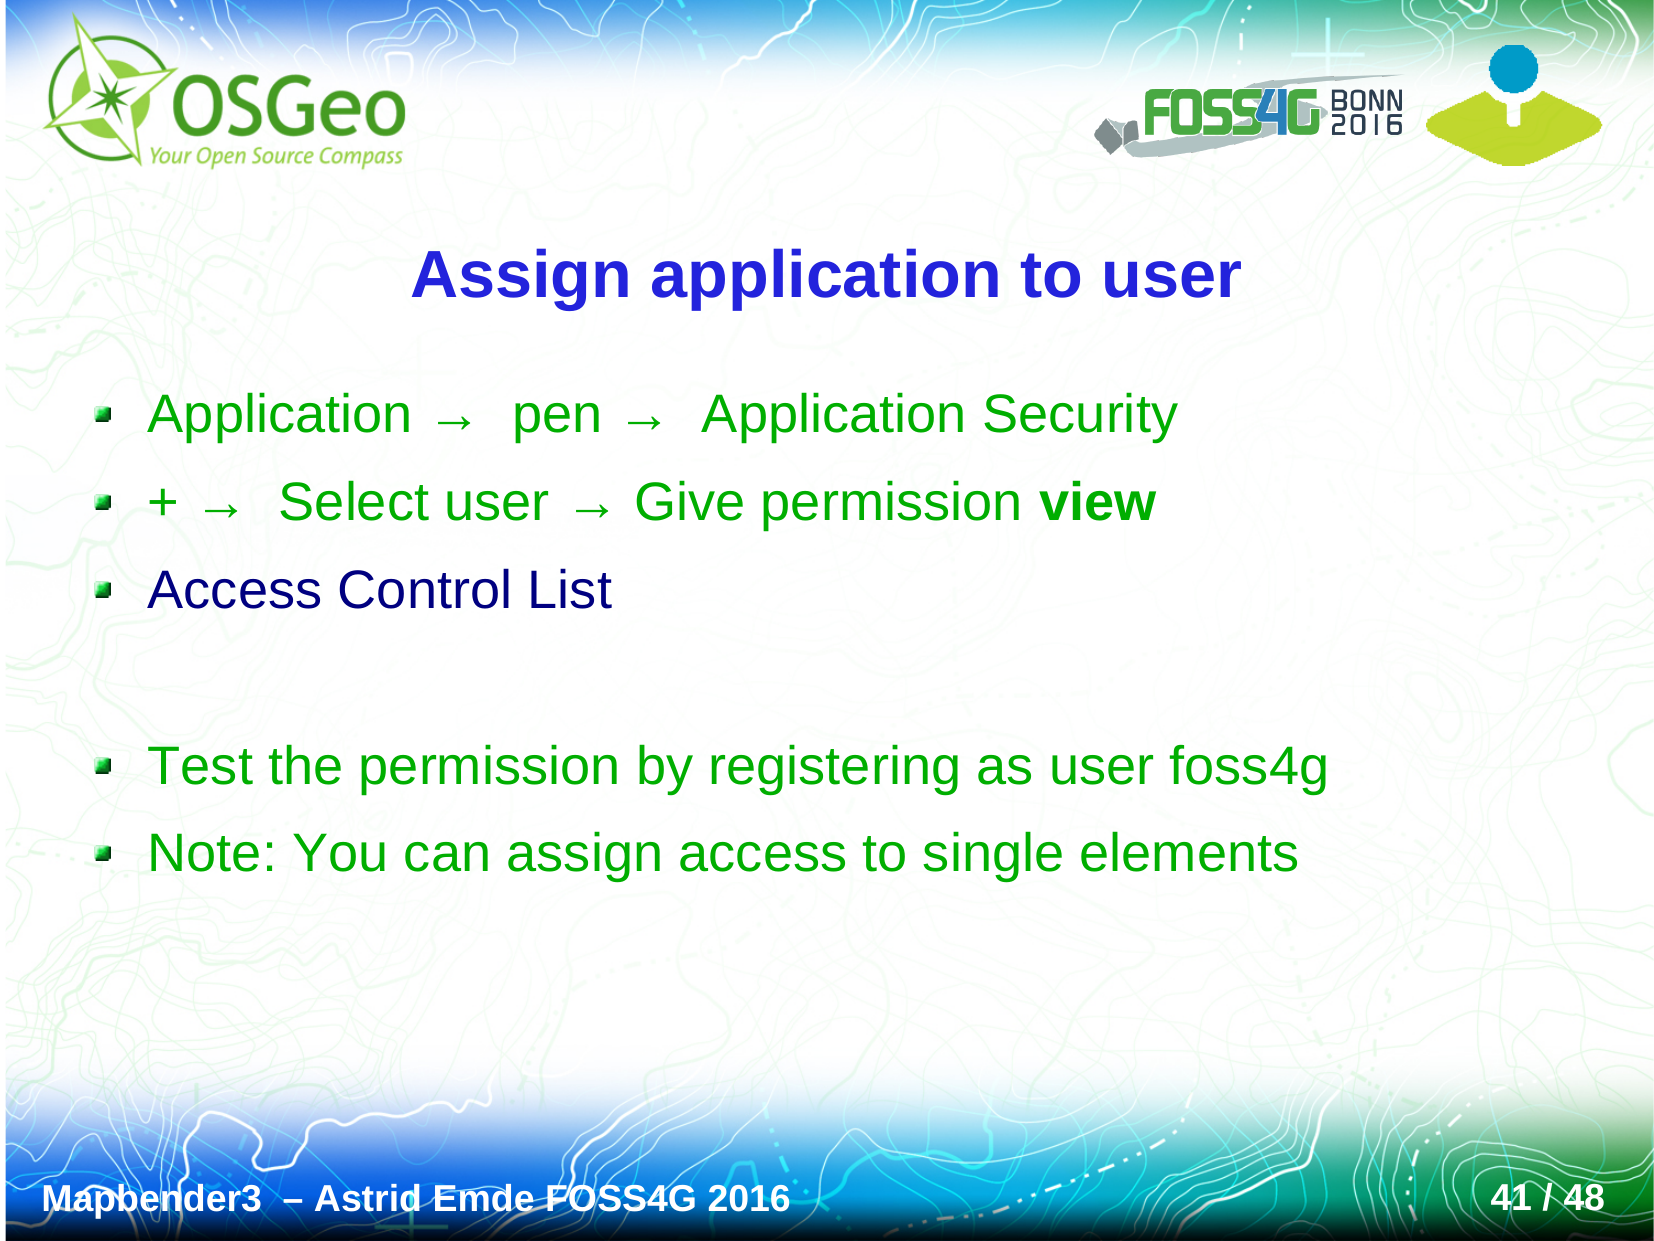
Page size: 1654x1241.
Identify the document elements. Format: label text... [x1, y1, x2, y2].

list Application → pen → Application Security + → Select user → Give permission view Access Control List Test the permission by registering as user foss4g Note: You can assign access to single elements [76, 383, 1565, 1188]
title Assign application to user [82, 208, 1571, 342]
picture [5, 0, 1654, 1241]
